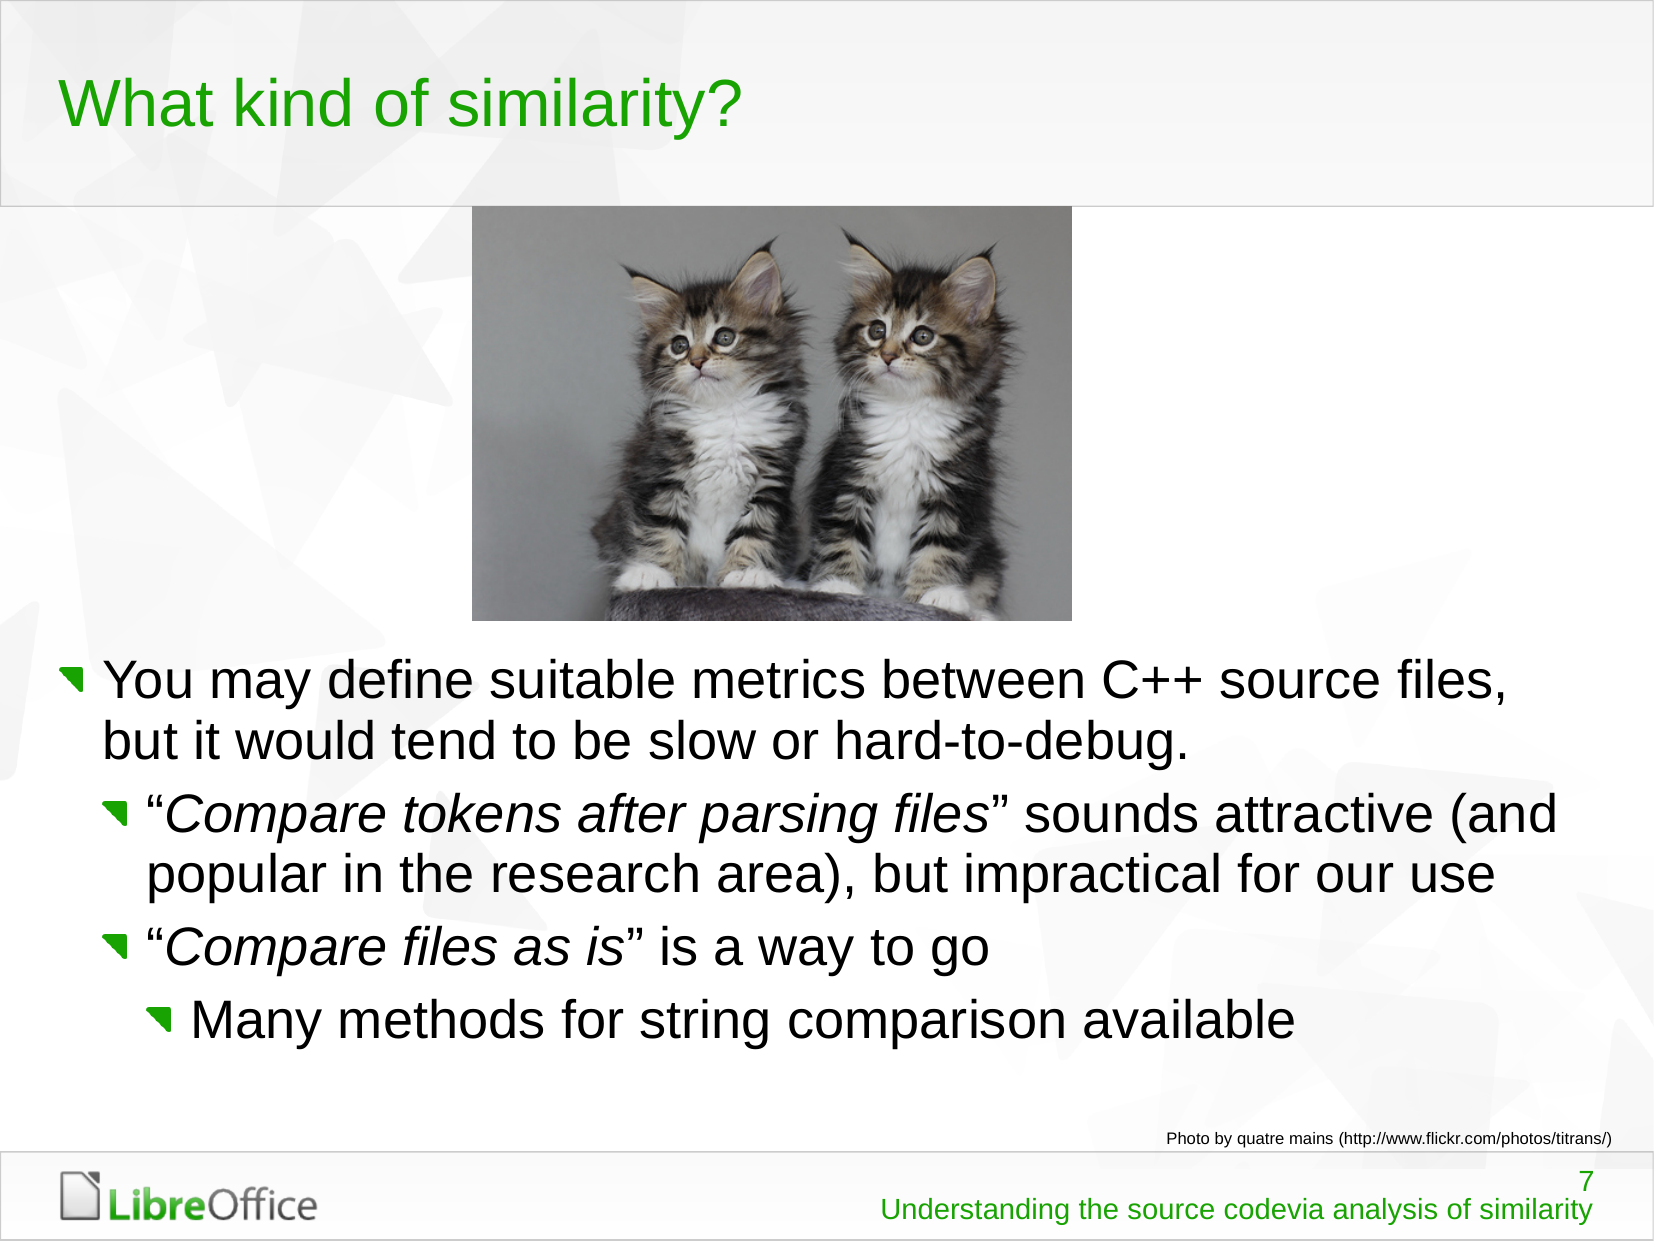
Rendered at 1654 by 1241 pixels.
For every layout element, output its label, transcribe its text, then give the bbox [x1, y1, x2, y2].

list You may define suitable metrics between C++ source files, but it would tend to be slow or hard-to-debug. “Compare tokens after parsing files” sounds attractive (and popular in the research area), but impractical for our use “Compare files as is” is a way to go Many methods for string comparison available [59, 649, 1595, 1063]
title What kind of similarity? [59, 29, 1595, 178]
text_box Photo by quatre mains (http://www.flickr.com/photos/titrans/) [1151, 1122, 1627, 1156]
picture [41, 1152, 337, 1240]
picture [0, 0, 1654, 1169]
